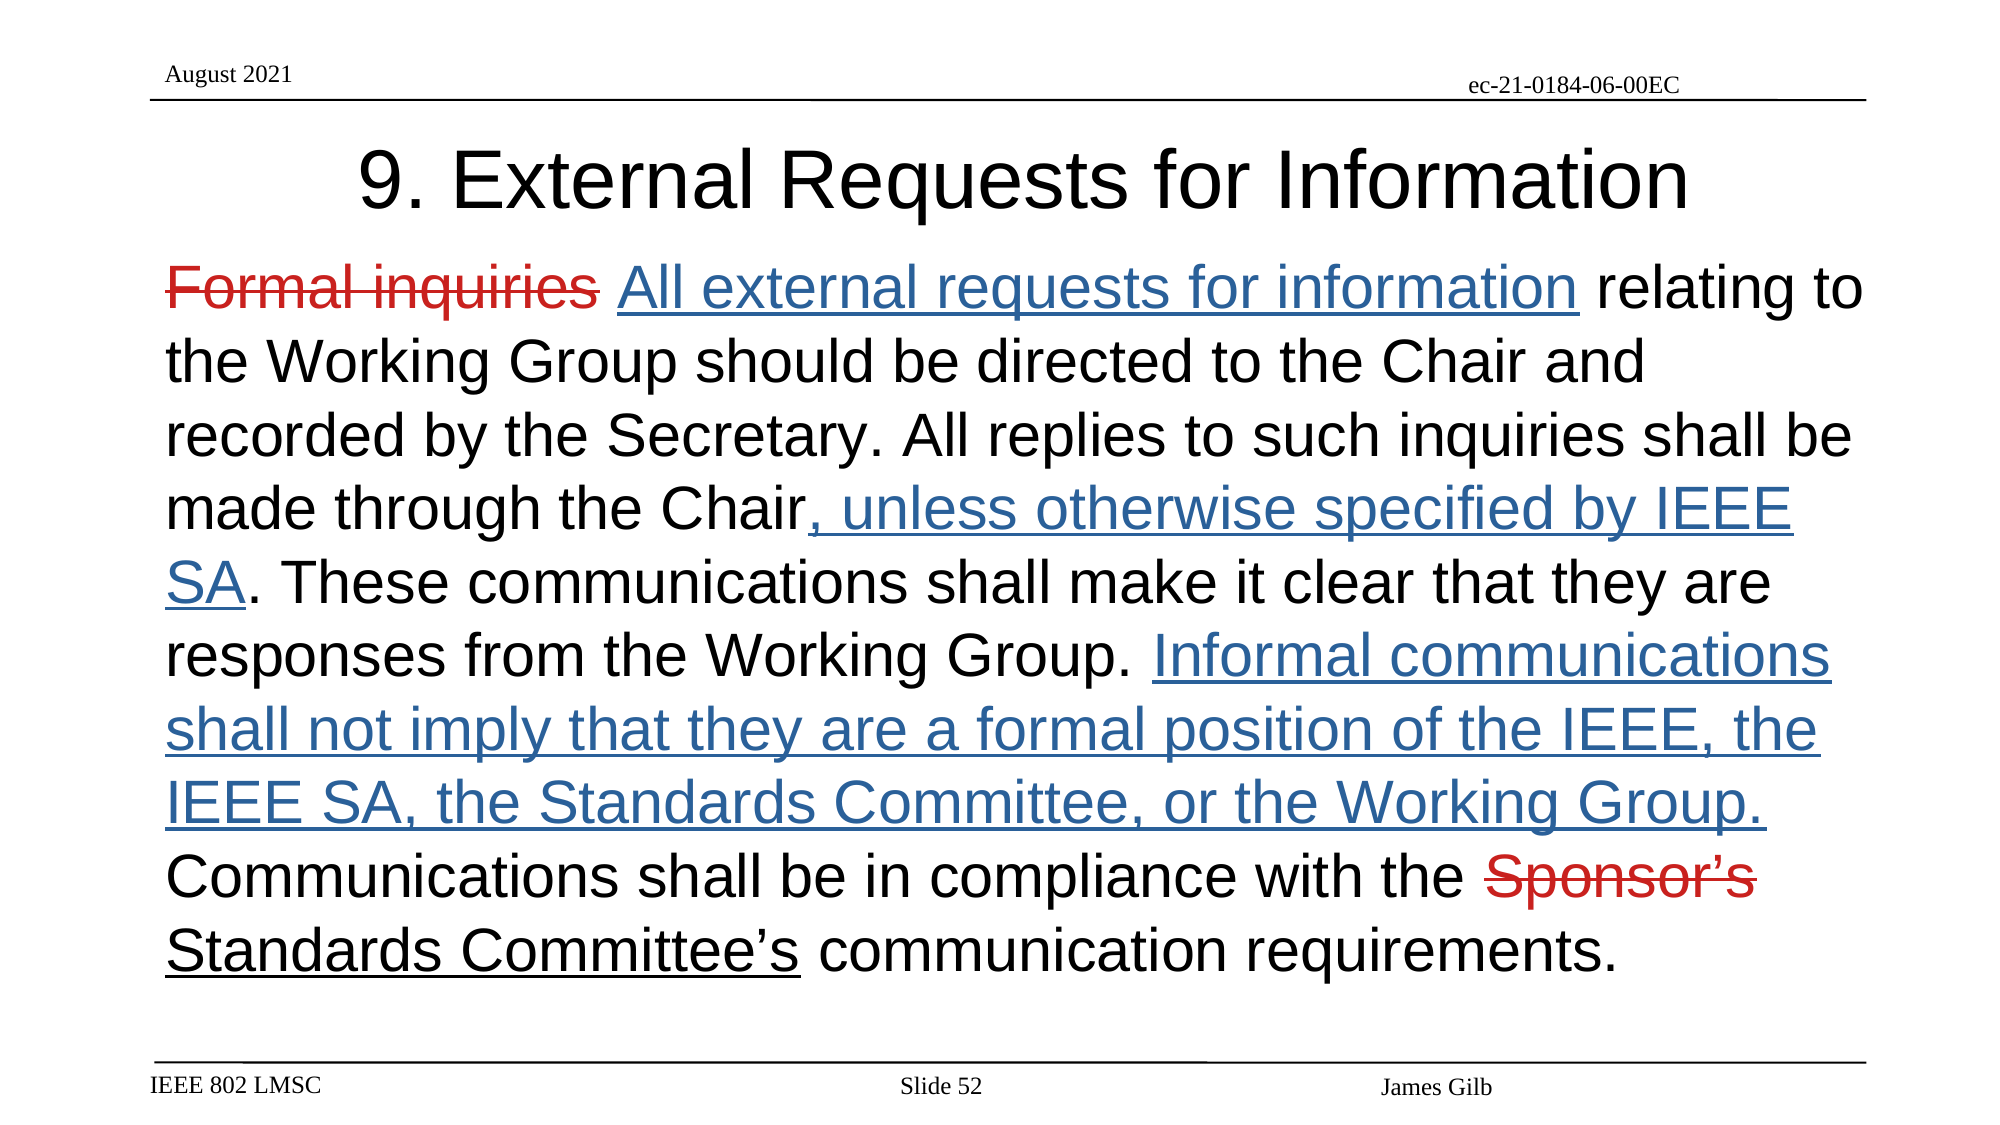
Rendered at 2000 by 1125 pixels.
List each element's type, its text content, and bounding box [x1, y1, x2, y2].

text_box Slide [799, 1069, 1083, 1108]
title 9. External Requests for Information [149, 112, 1900, 238]
list Formal inquiries All external requests for information relating to the Working Group should be directed to the Chair and recorded by the Secretary. All replies to such inquiries shall be made through the Chair, unless otherwise specified by IEEE SA. These communications shall make it clear that they are responses from the Working Group. Informal communications shall not imply that they are a formal position of the IEEE, the IEEE SA, the Standards Committee, or the Working Group. Communications shall be in compliance with the Sponsor’s Standards Committee’s communication requirements. [149, 239, 1900, 1051]
